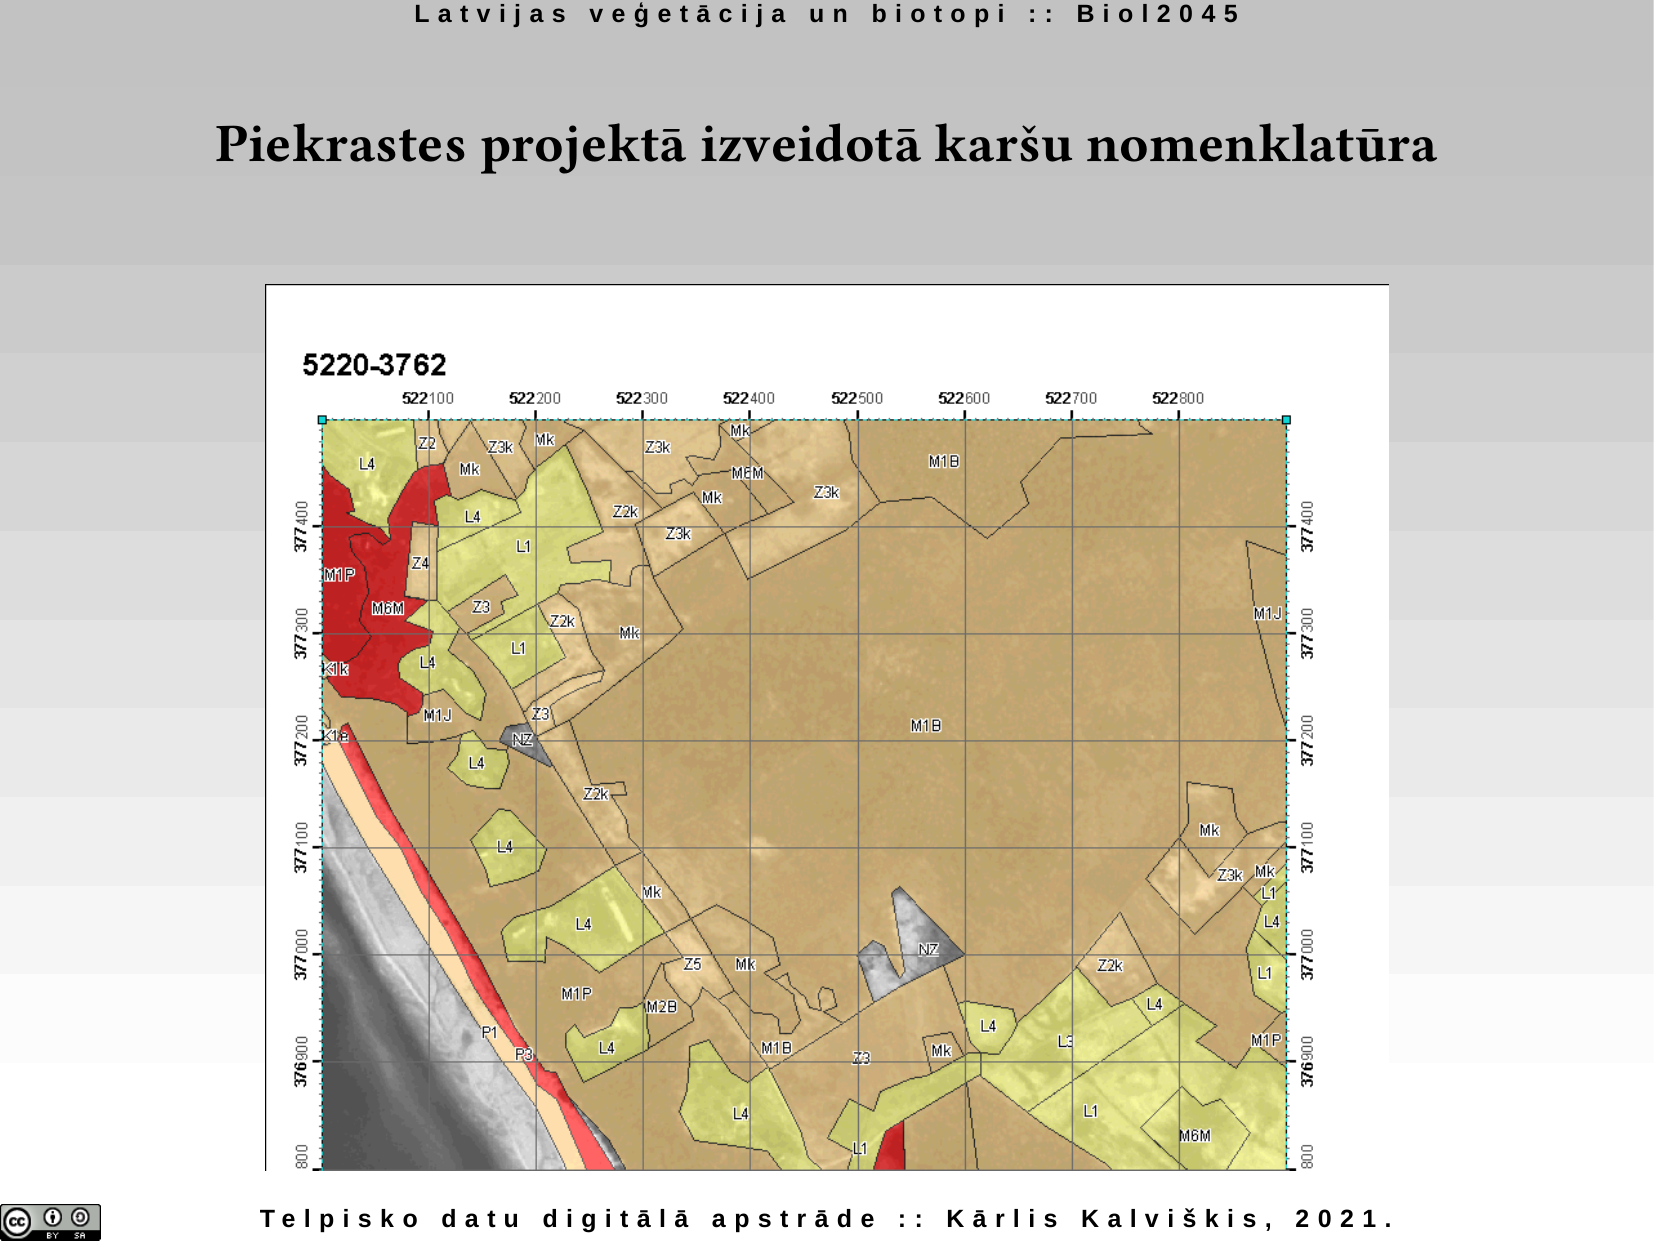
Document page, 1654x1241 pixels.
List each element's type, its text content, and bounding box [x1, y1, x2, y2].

title Piekrastes projektā izveidotā karšu nomenklatūra [0, 1, 1654, 287]
picture [0, 284, 1654, 1241]
